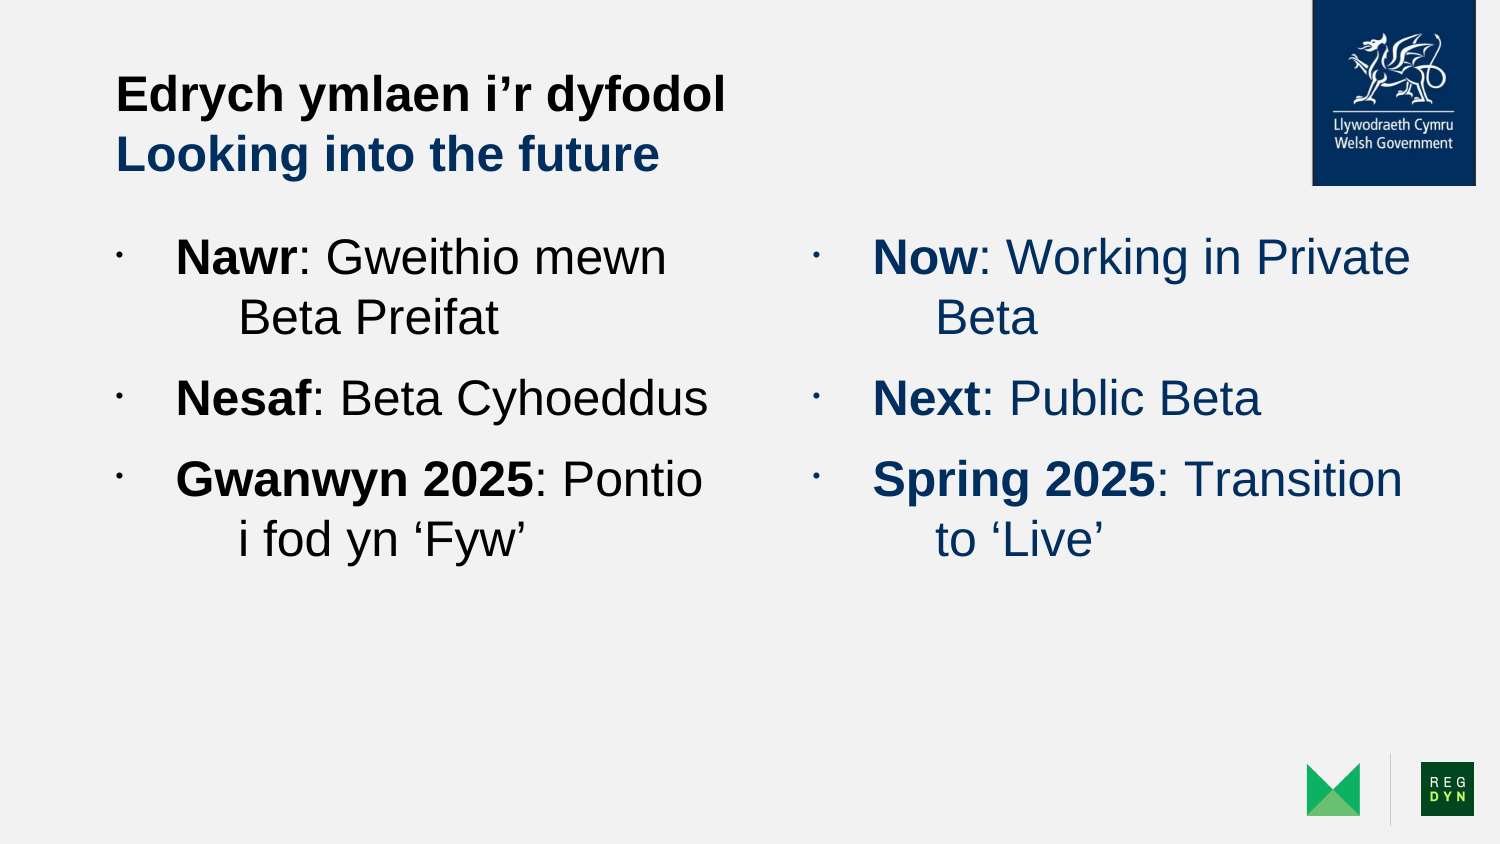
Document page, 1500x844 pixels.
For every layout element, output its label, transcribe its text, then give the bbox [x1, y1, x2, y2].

title Edrych ymlaen i’r dyfodol Looking into the future [115, 61, 1250, 186]
list Now: Working in Private Beta Next: Public Beta Spring 2025: Transition to ‘Live’ [812, 224, 1426, 723]
list Nawr: Gweithio mewn Beta Preifat Nesaf: Beta Cyhoeddus Gwanwyn 2025: Pontio i fod yn ‘Fyw’ [115, 224, 729, 723]
